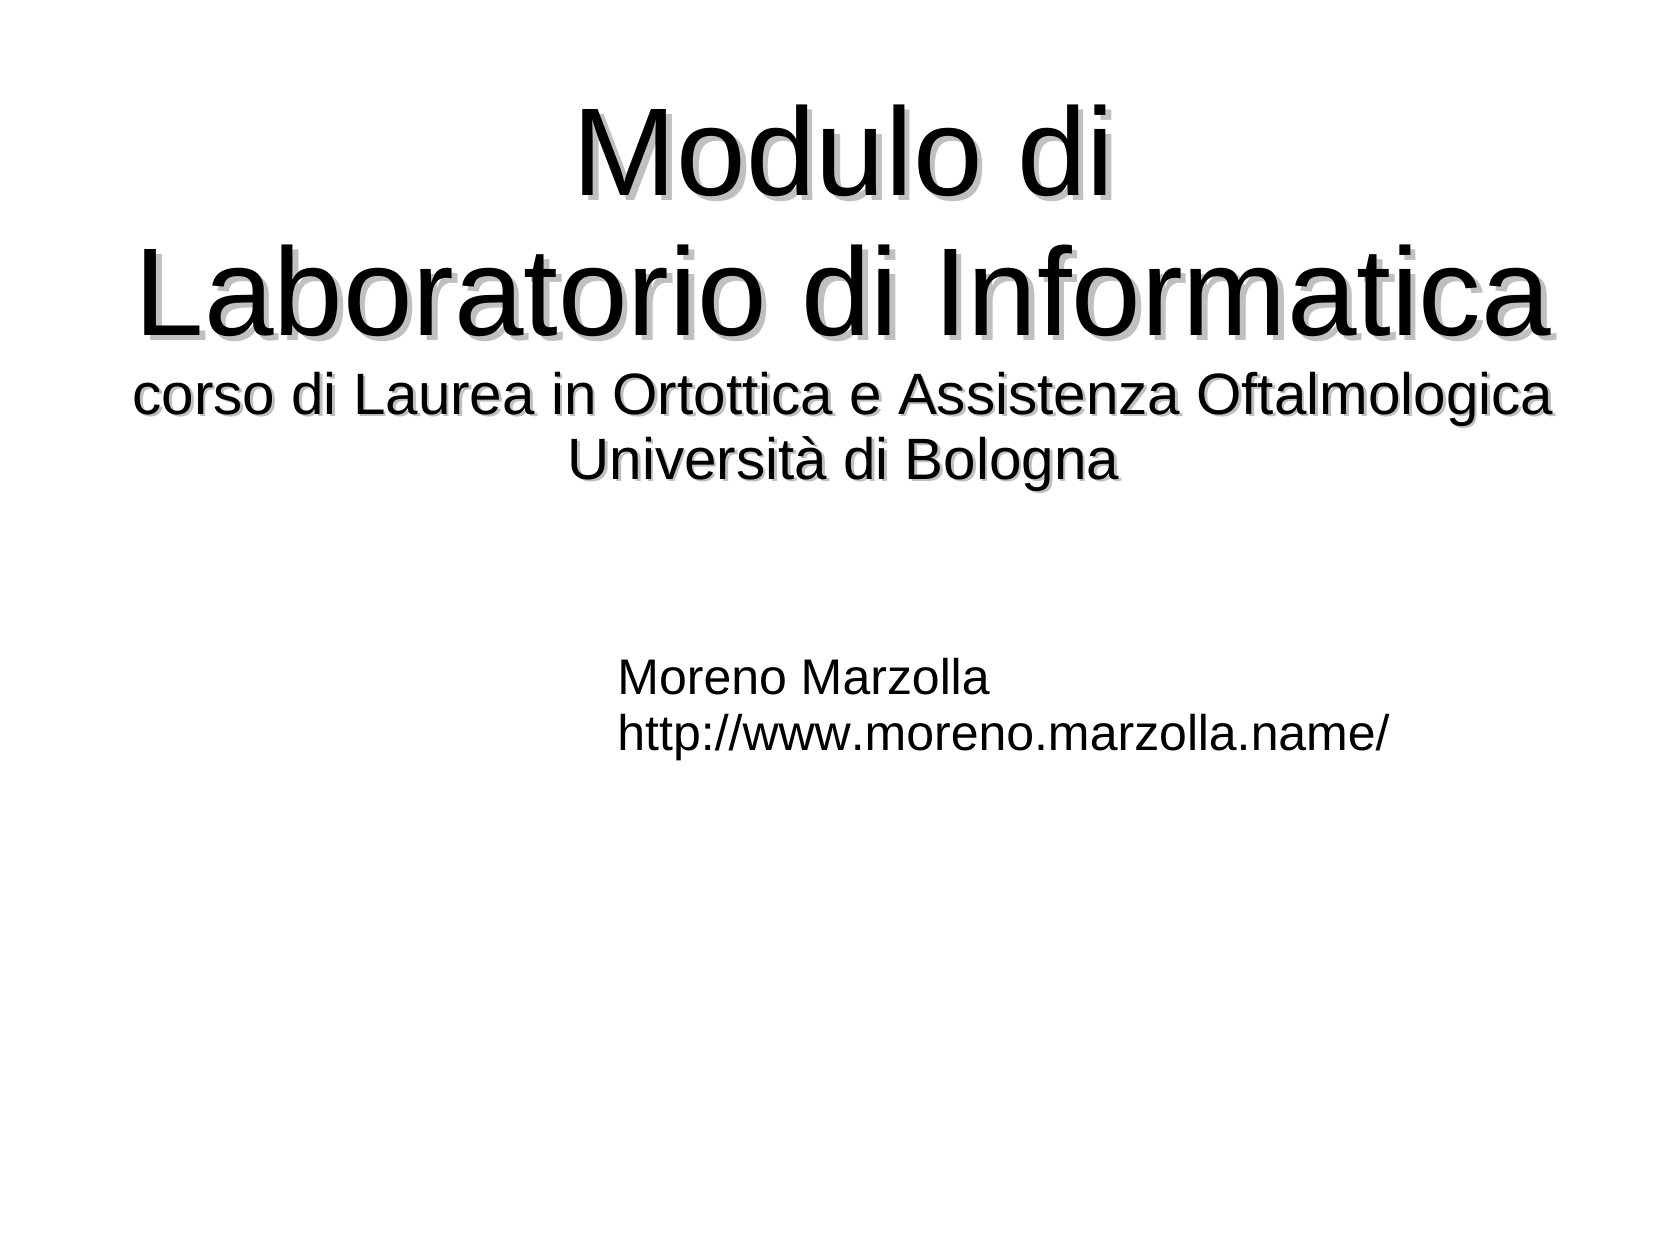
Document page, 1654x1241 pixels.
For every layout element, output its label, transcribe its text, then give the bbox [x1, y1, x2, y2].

text_box Moreno Marzolla http://www.moreno.marzolla.name/ [617, 649, 1391, 988]
text_box Modulo di Laboratorio di Informatica corso di Laurea in Ortottica e Assistenza Oftalmologica Università di Bologna [75, 81, 1613, 492]
